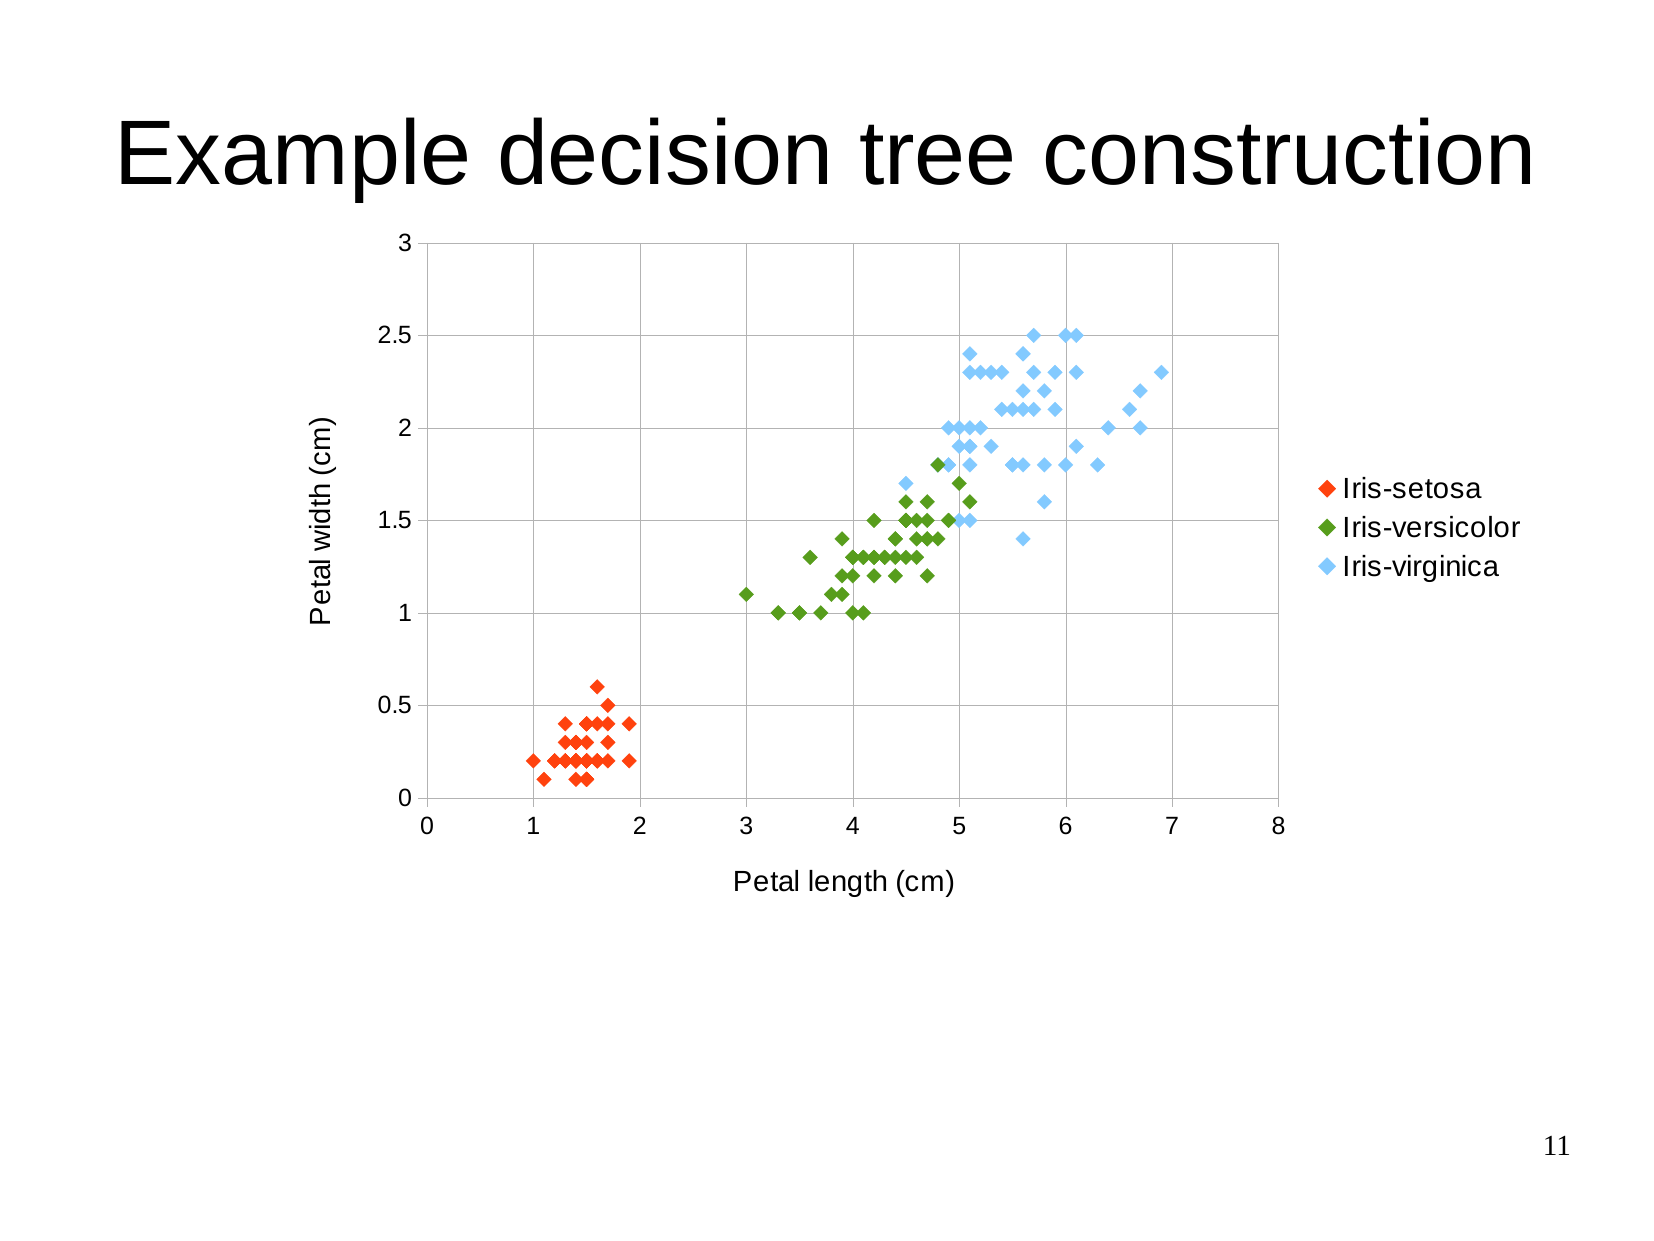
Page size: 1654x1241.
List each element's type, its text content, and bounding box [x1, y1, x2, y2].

picture [377, 257, 1286, 840]
picture [294, 411, 346, 632]
title Example decision tree construction [82, 49, 1571, 257]
picture [1308, 466, 1531, 589]
picture [727, 856, 961, 907]
